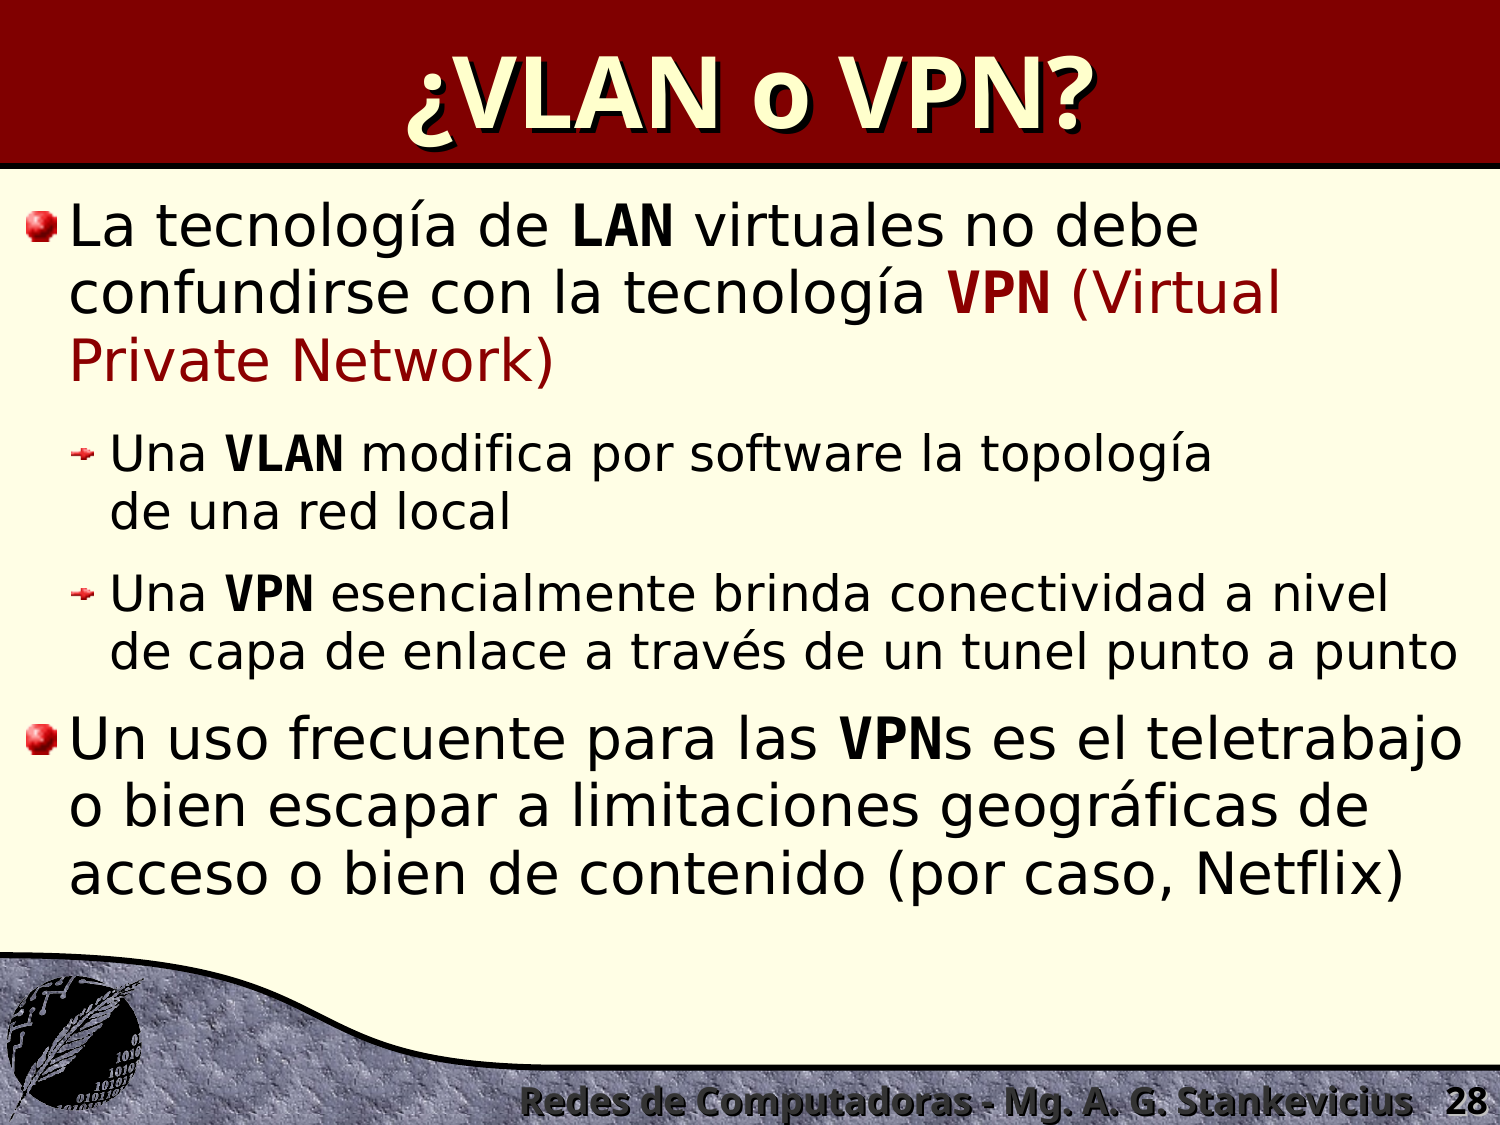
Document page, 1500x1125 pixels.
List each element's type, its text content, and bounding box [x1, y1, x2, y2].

title ¿VLAN o VPN? [15, 5, 1485, 160]
picture [0, 959, 1500, 1125]
list La tecnología de LAN virtuales no debe confundirse con la tecnología VPN (Virtual Private Network) Una VLAN modifica por software la topología de una red local Una VPN esencialmente brinda conectividad a nivel de capa de enlace a través de un tunel punto a punto Un uso frecuente para las VPNs es el teletrabajo o bien escapar a limitaciones geográficas de acceso o bien de contenido (por caso, Netflix) [11, 192, 1486, 909]
picture [1047, 1100, 1054, 1110]
picture [790, 1100, 795, 1110]
